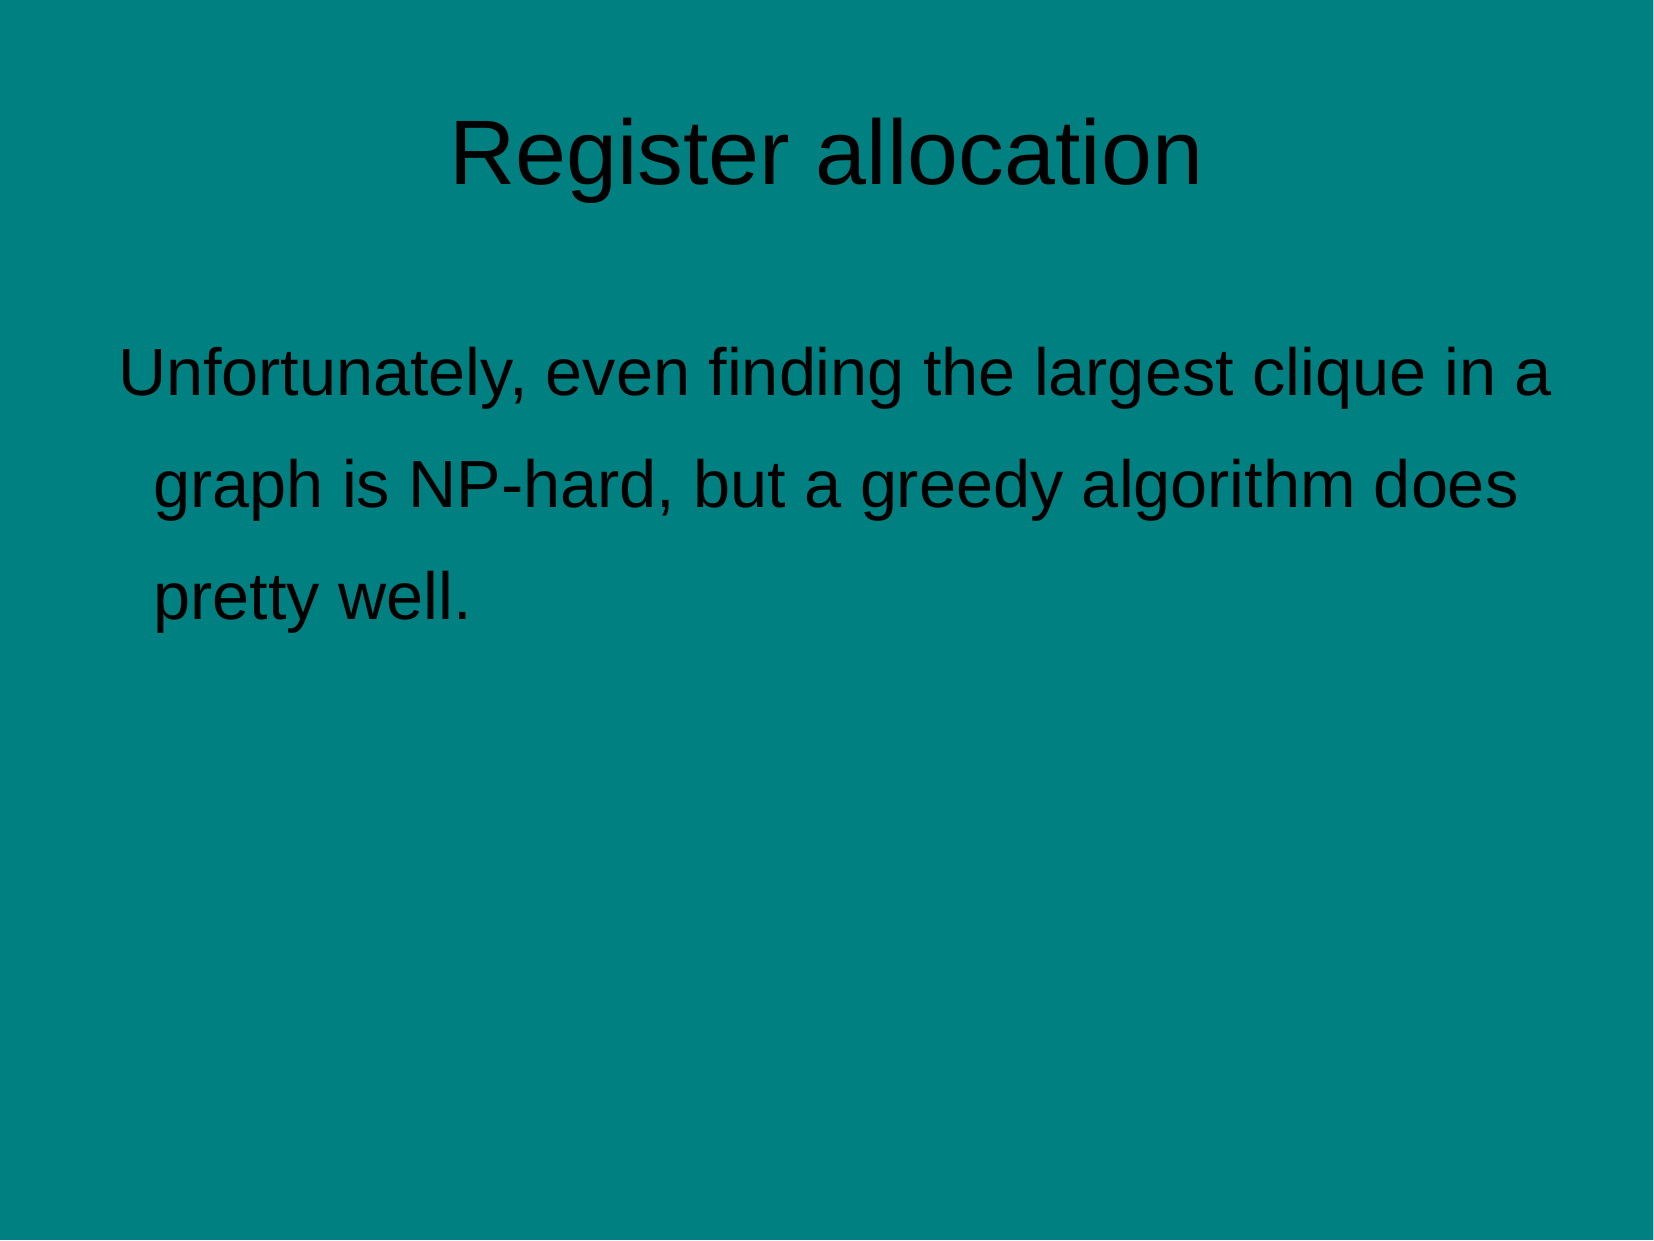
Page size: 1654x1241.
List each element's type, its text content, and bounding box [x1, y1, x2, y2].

title Register allocation [82, 56, 1571, 250]
subtitle Unfortunately, even finding the largest clique in a graph is NP-hard, but a greedy algorithm does pretty well. [82, 297, 1571, 1102]
